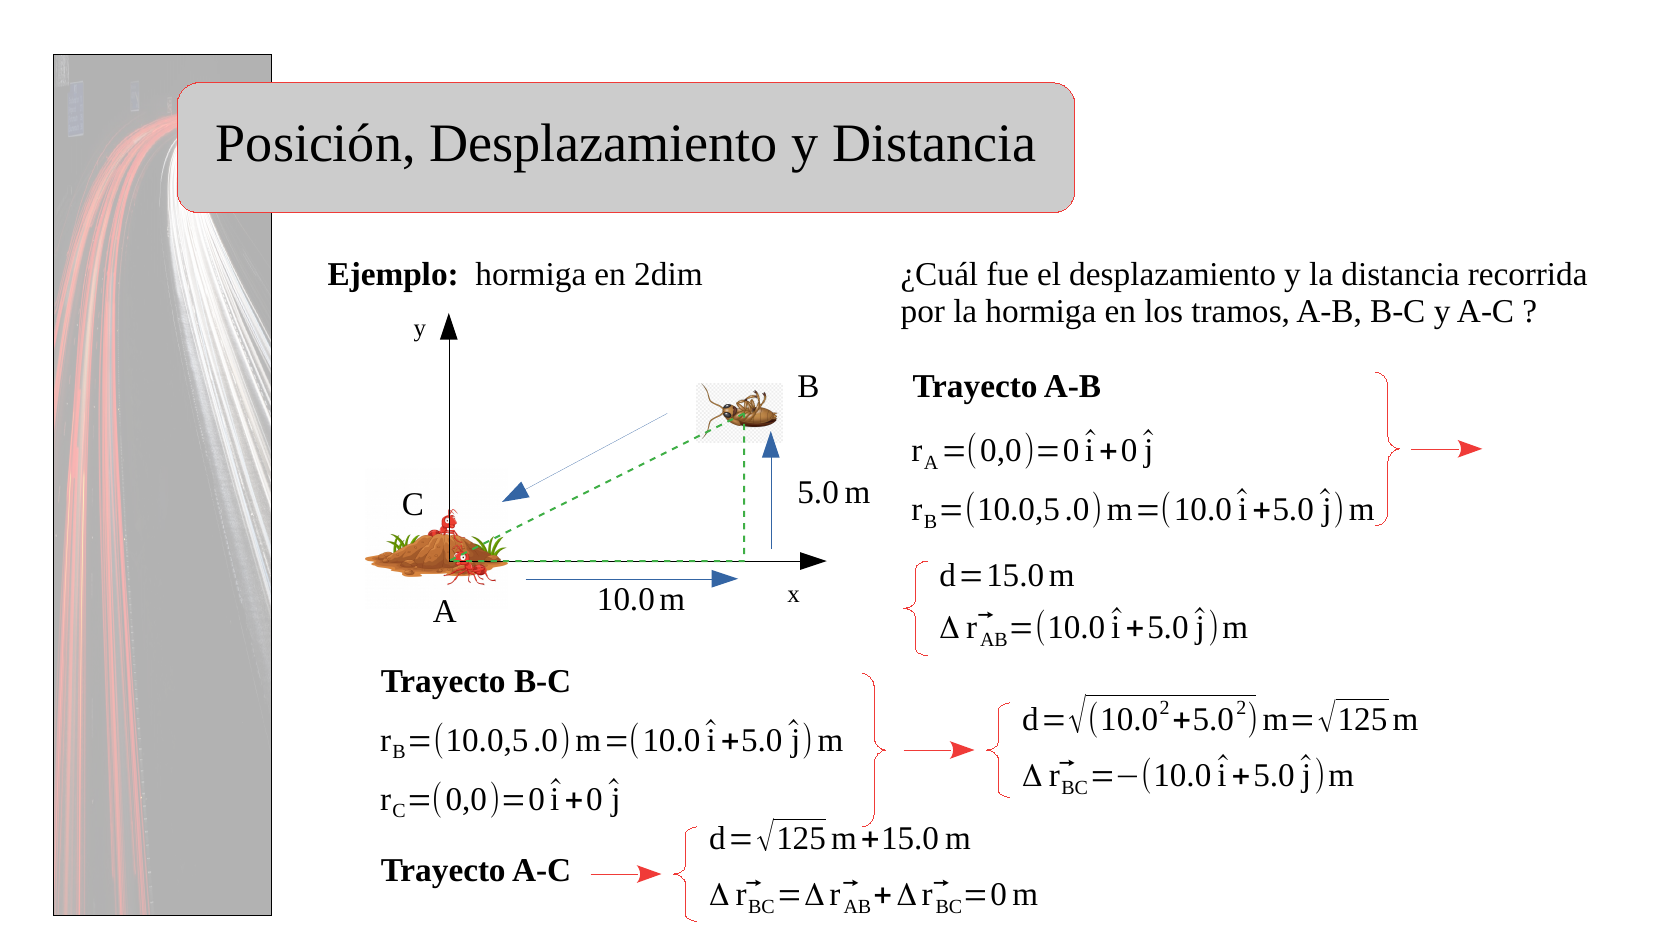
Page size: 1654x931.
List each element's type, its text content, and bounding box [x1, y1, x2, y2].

chart [395, 486, 431, 524]
text_box ¿Cuál fue el desplazamiento y la distancia recorrida por la hormiga en los tramos, A-B, B-C y A-C ? [885, 248, 1619, 374]
text_box Trayecto A-B [897, 360, 1630, 414]
picture [450, 468, 508, 561]
text_box Posición, Desplazamiento y Distancia [200, 106, 1063, 189]
chart [933, 557, 1083, 595]
picture [696, 383, 783, 443]
chart [407, 314, 435, 343]
chart [903, 427, 1162, 474]
text_box [177, 82, 1075, 213]
chart [779, 580, 807, 609]
text_box Trayecto B-C [366, 655, 1099, 709]
chart [791, 474, 878, 512]
picture [365, 468, 508, 609]
chart [903, 486, 1382, 533]
chart [702, 817, 979, 857]
chart [590, 580, 693, 618]
text_box Trayecto A-C [366, 844, 1099, 898]
chart [425, 592, 465, 630]
chart [372, 716, 851, 763]
chart [372, 775, 627, 822]
chart [1015, 693, 1427, 741]
chart [1015, 752, 1362, 799]
chart [791, 367, 827, 406]
text_box Ejemplo: hormiga en 2dim [312, 248, 733, 308]
chart [702, 876, 1045, 919]
picture [53, 54, 272, 916]
chart [933, 604, 1256, 651]
